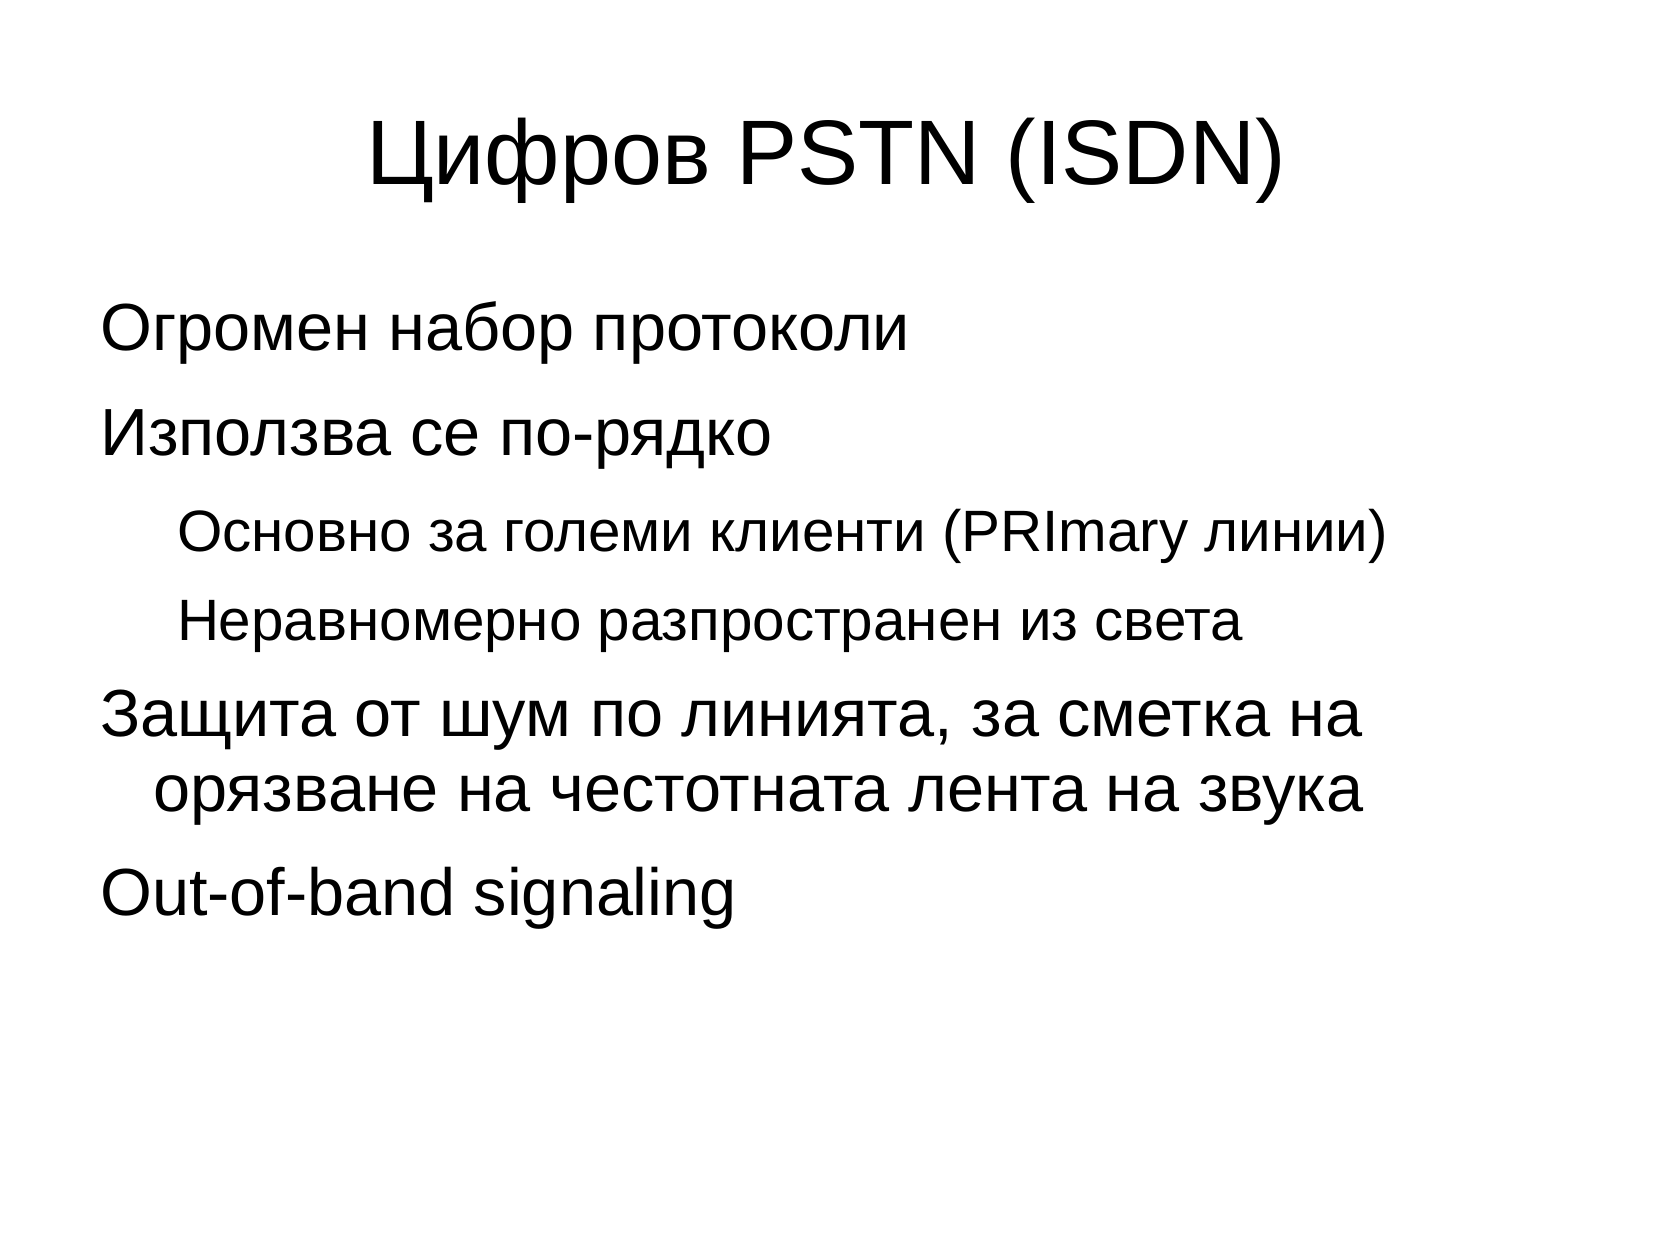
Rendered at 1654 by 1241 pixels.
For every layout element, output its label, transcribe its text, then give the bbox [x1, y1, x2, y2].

title Цифров PSTN (ISDN) [82, 56, 1571, 250]
list Огромен набор протоколи Използва се по-рядко Основно за големи клиенти (PRImary линии) Неравномерно разпространен из света Защита от шум по линията, за сметка на орязване на честотната лента на звука Out-of-band signaling [82, 290, 1571, 1096]
